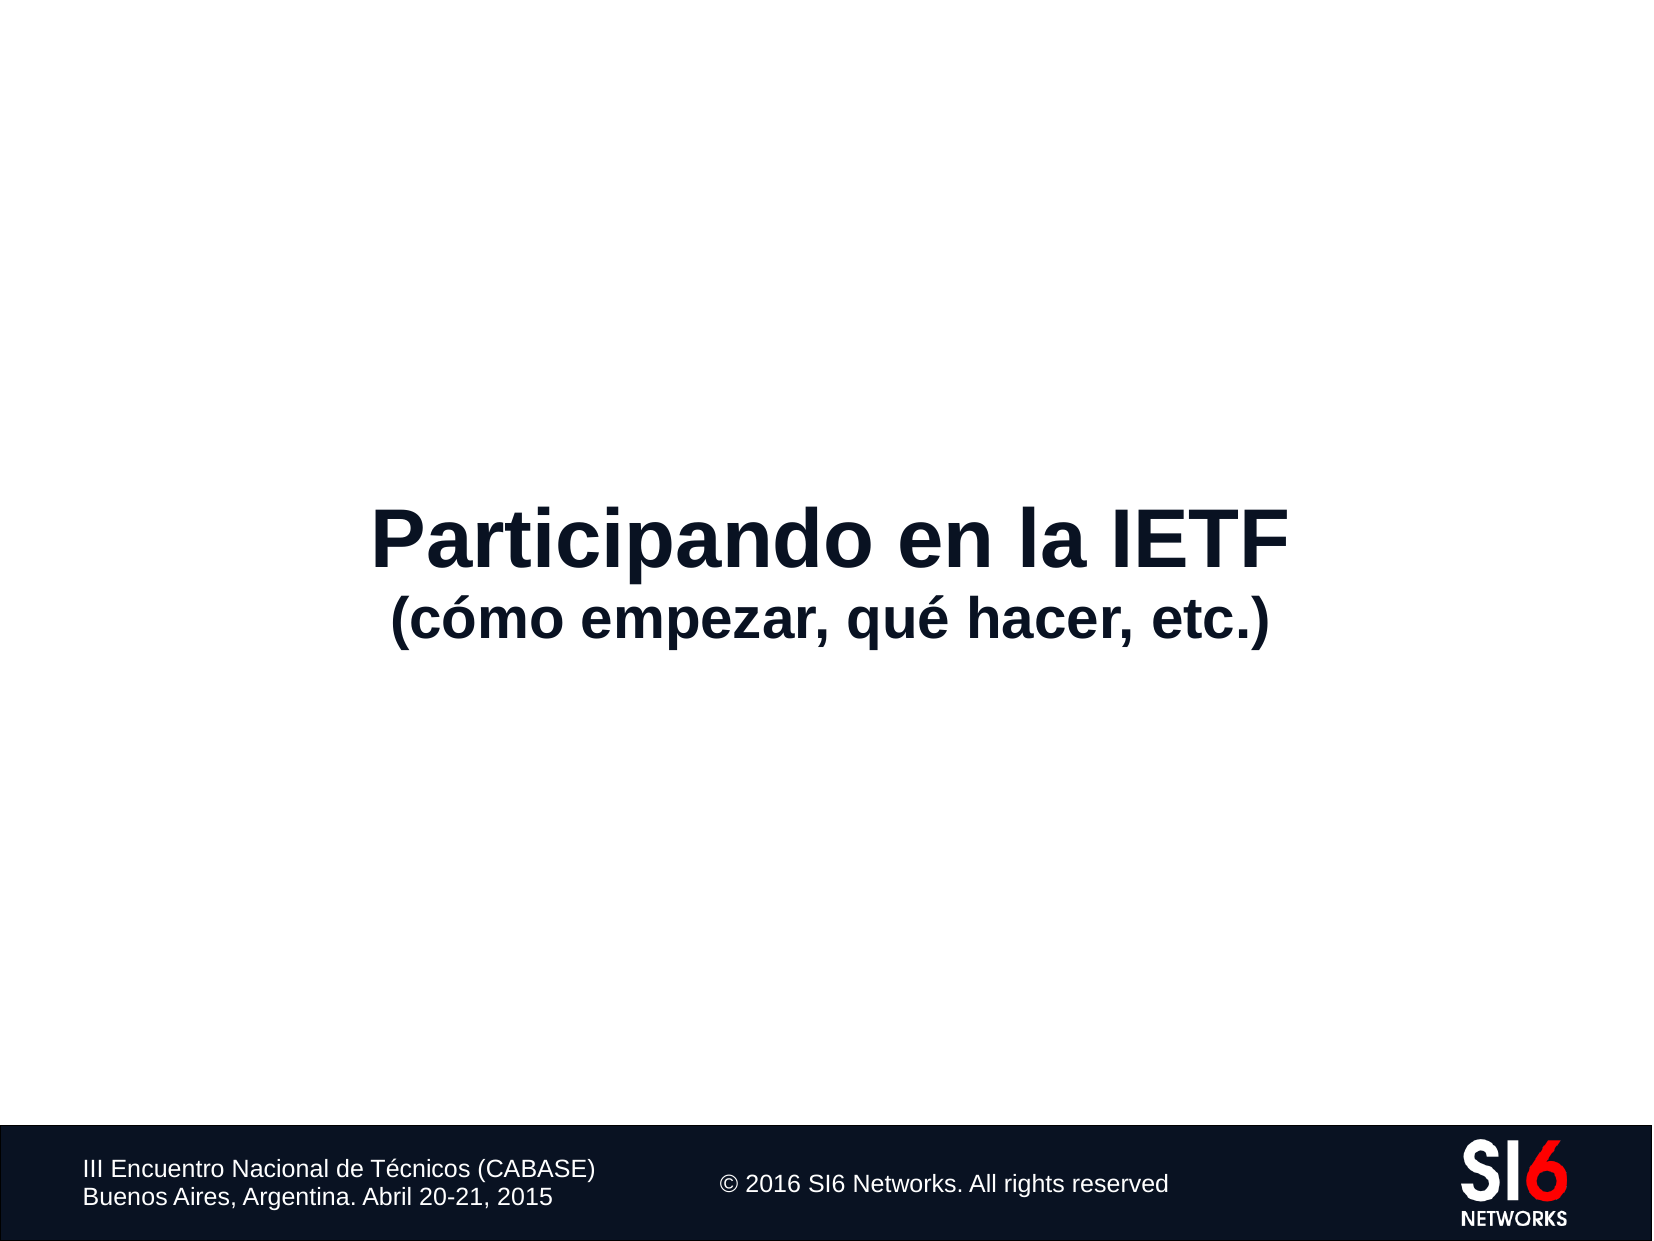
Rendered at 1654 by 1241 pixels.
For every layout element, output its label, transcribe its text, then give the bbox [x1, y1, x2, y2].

title Participando en la IETF (cómo empezar, qué hacer, etc.) [86, 467, 1576, 676]
picture [1461, 1139, 1567, 1226]
